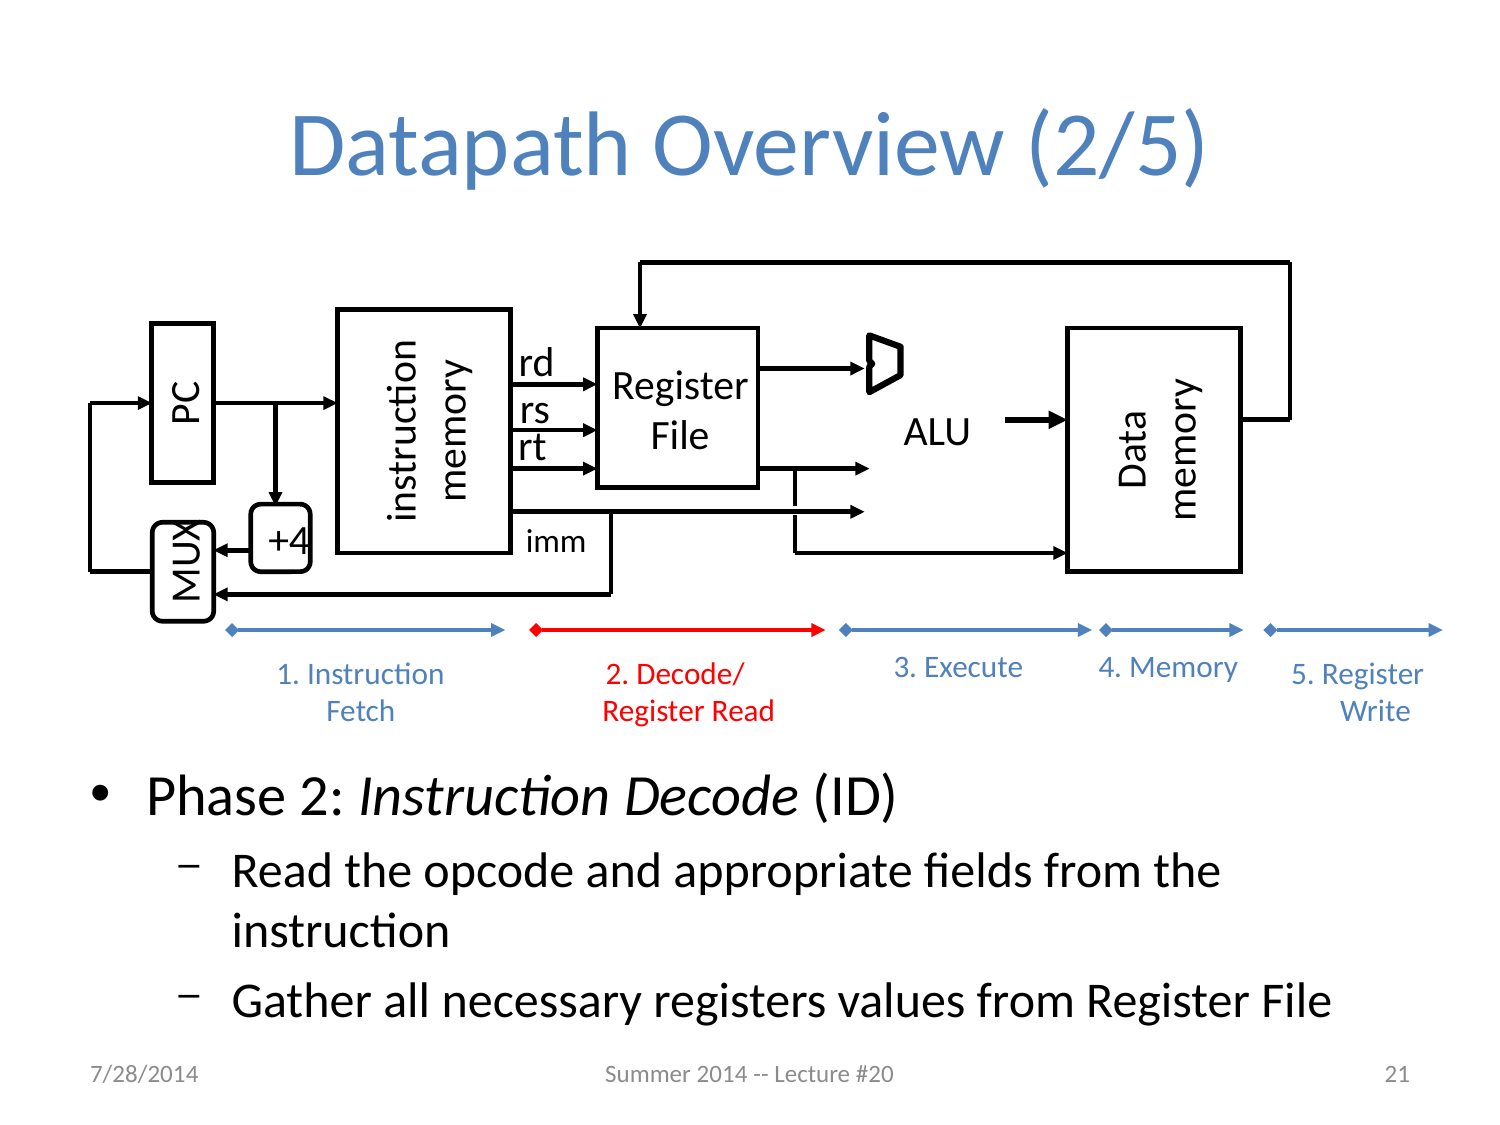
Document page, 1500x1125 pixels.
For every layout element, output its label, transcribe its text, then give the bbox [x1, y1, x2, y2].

text_box Data memory [1067, 328, 1241, 572]
text_box MUX [177, 522, 194, 527]
text_box 3. Execute [878, 639, 1039, 692]
text_box rs [505, 393, 565, 440]
text_box 1. Instruction Fetch [261, 645, 460, 736]
text_box imm [511, 511, 602, 567]
text_box 5. Register Write [1276, 645, 1440, 736]
text_box +4 [250, 504, 311, 572]
slide_number <number> [1074, 1042, 1425, 1103]
text_box 4. Memory [1083, 639, 1254, 692]
text_box instruction memory [337, 309, 511, 553]
list Phase 2: Instruction Decode (ID) Read the opcode and appropriate fields from the instruction Gather all necessary registers values from Register File [75, 750, 1425, 1065]
footer Summer 2014 -- Lecture #20 [512, 1042, 988, 1103]
text_box 2. Decode/ Register Read [525, 645, 826, 736]
text_box Register File [597, 328, 758, 488]
title Datapath Overview (2/5) [75, 45, 1425, 233]
text_box MUX [152, 522, 214, 622]
text_box ALU [869, 335, 901, 393]
text_box rd [503, 327, 570, 393]
text_box rt [503, 411, 562, 477]
text_box PC [151, 323, 214, 483]
slide_number 7/28/2014 [75, 1042, 425, 1103]
